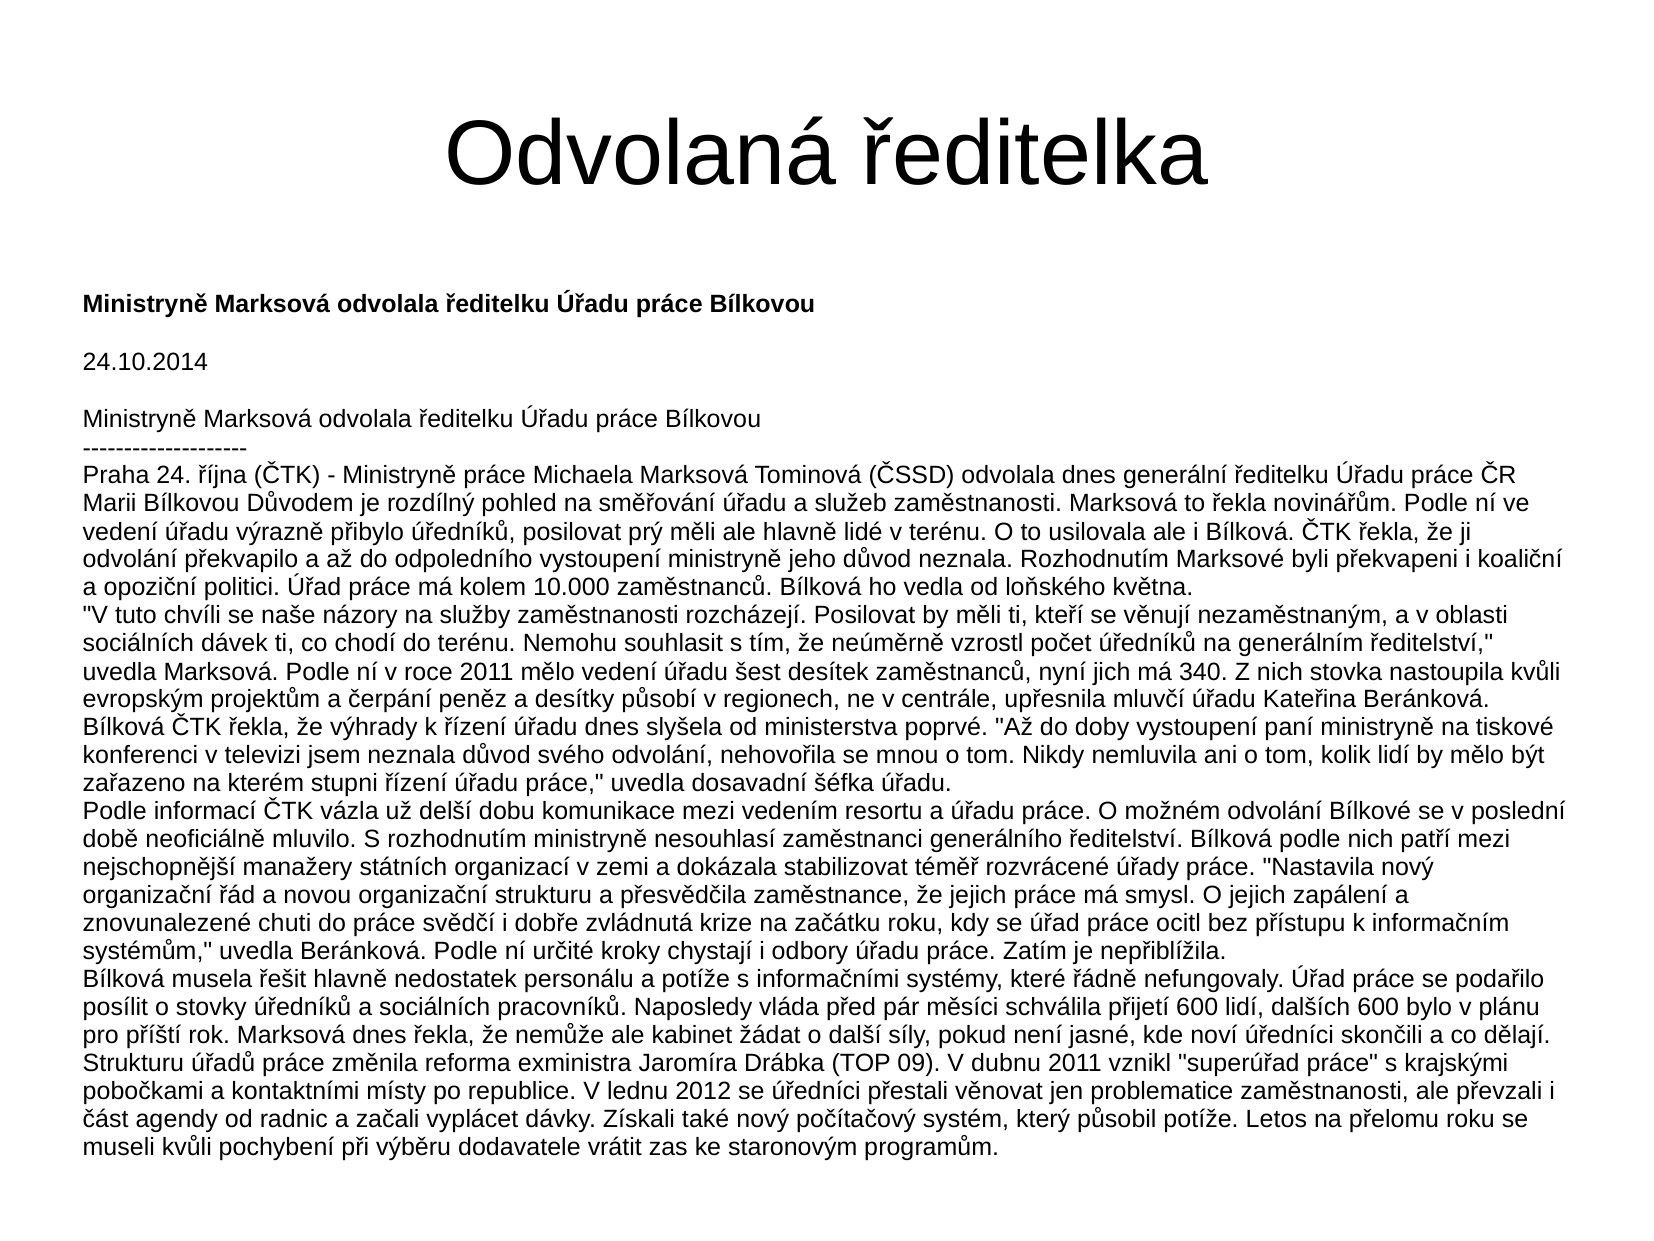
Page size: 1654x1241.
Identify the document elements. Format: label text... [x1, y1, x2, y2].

title Odvolaná ředitelka [82, 49, 1571, 257]
list Ministryně Marksová odvolala ředitelku Úřadu práce Bílkovou 24.10.2014 Ministryně Marksová odvolala ředitelku Úřadu práce Bílkovou -------------------- Praha 24. října (ČTK) - Ministryně práce Michaela Marksová Tominová (ČSSD) odvolala dnes generální ředitelku Úřadu práce ČR Marii Bílkovou Důvodem je rozdílný pohled na směřování úřadu a služeb zaměstnanosti. Marksová to řekla novinářům. Podle ní ve vedení úřadu výrazně přibylo úředníků, posilovat prý měli ale hlavně lidé v terénu. O to usilovala ale i Bílková. ČTK řekla, že ji odvolání překvapilo a až do odpoledního vystoupení ministryně jeho důvod neznala. Rozhodnutím Marksové byli překvapeni i koaliční a opoziční politici. Úřad práce má kolem 10.000 zaměstnanců. Bílková ho vedla od loňského května. "V tuto chvíli se naše názory na služby zaměstnanosti rozcházejí. Posilovat by měli ti, kteří se věnují nezaměstnaným, a v oblasti sociálních dávek ti, co chodí do terénu. Nemohu souhlasit s tím, že neúměrně vzrostl počet úředníků na generálním ředitelství," uvedla Marksová. Podle ní v roce 2011 mělo vedení úřadu šest desítek zaměstnanců, nyní jich má 340. Z nich stovka nastoupila kvůli evropským projektům a čerpání peněz a desítky působí v regionech, ne v centrále, upřesnila mluvčí úřadu Kateřina Beránková. Bílková ČTK řekla, že výhrady k řízení úřadu dnes slyšela od ministerstva poprvé. "Až do doby vystoupení paní ministryně na tiskové konferenci v televizi jsem neznala důvod svého odvolání, nehovořila se mnou o tom. Nikdy nemluvila ani o tom, kolik lidí by mělo být zařazeno na kterém stupni řízení úřadu práce," uvedla dosavadní šéfka úřadu. Podle informací ČTK vázla už delší dobu komunikace mezi vedením resortu a úřadu práce. O možném odvolání Bílkové se v poslední době neoficiálně mluvilo. S rozhodnutím ministryně nesouhlasí zaměstnanci generálního ředitelství. Bílková podle nich patří mezi nejschopnější manažery státních organizací v zemi a dokázala stabilizovat téměř rozvrácené úřady práce. "Nastavila nový organizační řád a novou organizační strukturu a přesvědčila zaměstnance, že jejich práce má smysl. O jejich zapálení a znovunalezené chuti do práce svědčí i dobře zvládnutá krize na začátku roku, kdy se úřad práce ocitl bez přístupu k informačním systémům," uvedla Beránková. Podle ní určité kroky chystají i odbory úřadu práce. Zatím je nepřiblížila. Bílková musela řešit hlavně nedostatek personálu a potíže s informačními systémy, které řádně nefungovaly. Úřad práce se podařilo posílit o stovky úředníků a sociálních pracovníků. Naposledy vláda před pár měsíci schválila přijetí 600 lidí, dalších 600 bylo v plánu pro příští rok. Marksová dnes řekla, že nemůže ale kabinet žádat o další síly, pokud není jasné, kde noví úředníci skončili a co dělají. Strukturu úřadů práce změnila reforma exministra Jaromíra Drábka (TOP 09). V dubnu 2011 vznikl "superúřad práce" s krajskými pobočkami a kontaktními místy po republice. V lednu 2012 se úředníci přestali věnovat jen problematice zaměstnanosti, ale převzali i část agendy od radnic a začali vyplácet dávky. Získali také nový počítačový systém, který působil potíže. Letos na přelomu roku se museli kvůli pochybení při výběru dodavatele vrátit zas ke staronovým programům. [82, 290, 1571, 1162]
